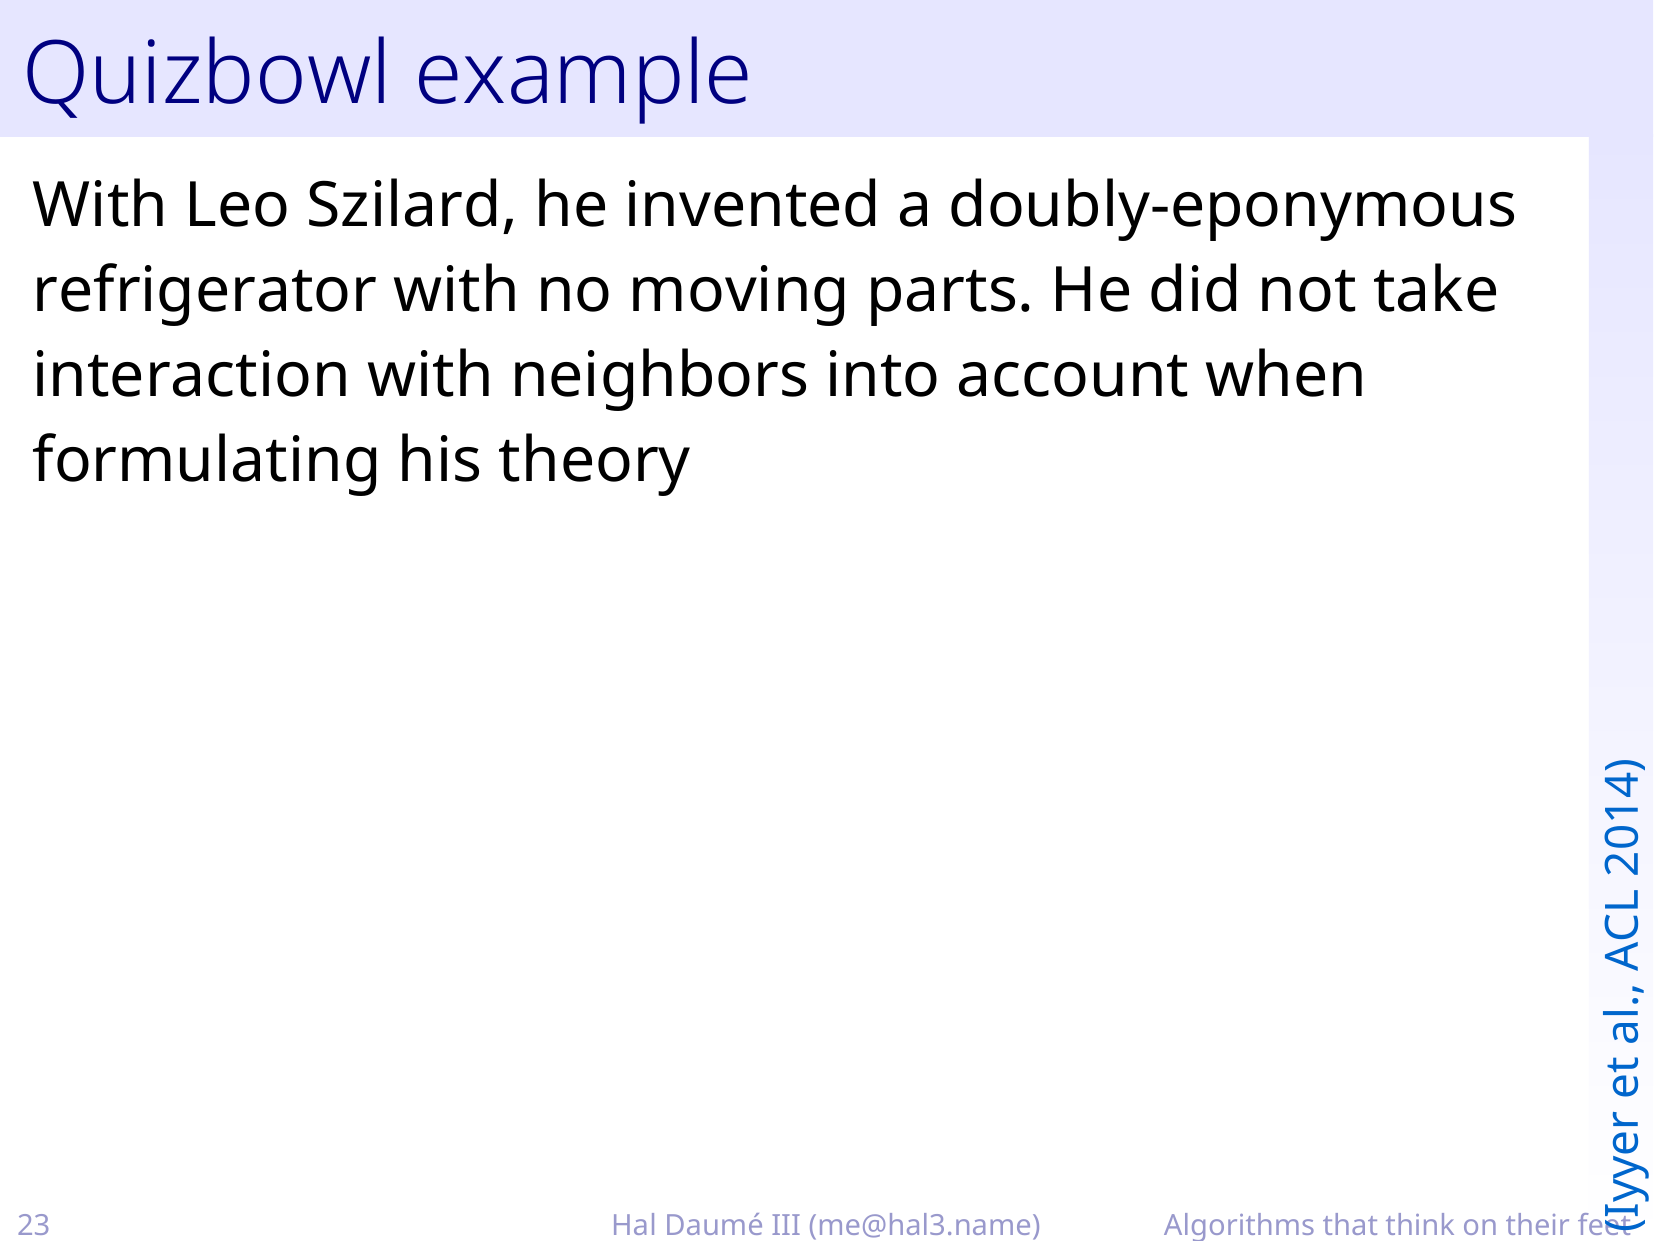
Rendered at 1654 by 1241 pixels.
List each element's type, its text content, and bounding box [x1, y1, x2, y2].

list With Leo Szilard, he invented a doubly-eponymous refrigerator with no moving parts. He did not take interaction with neighbors into account when formulating his theory [32, 159, 1575, 879]
title Quizbowl example [22, 8, 1639, 131]
text_box (Iyyer et al., ACL 2014) [1585, 688, 1648, 1236]
